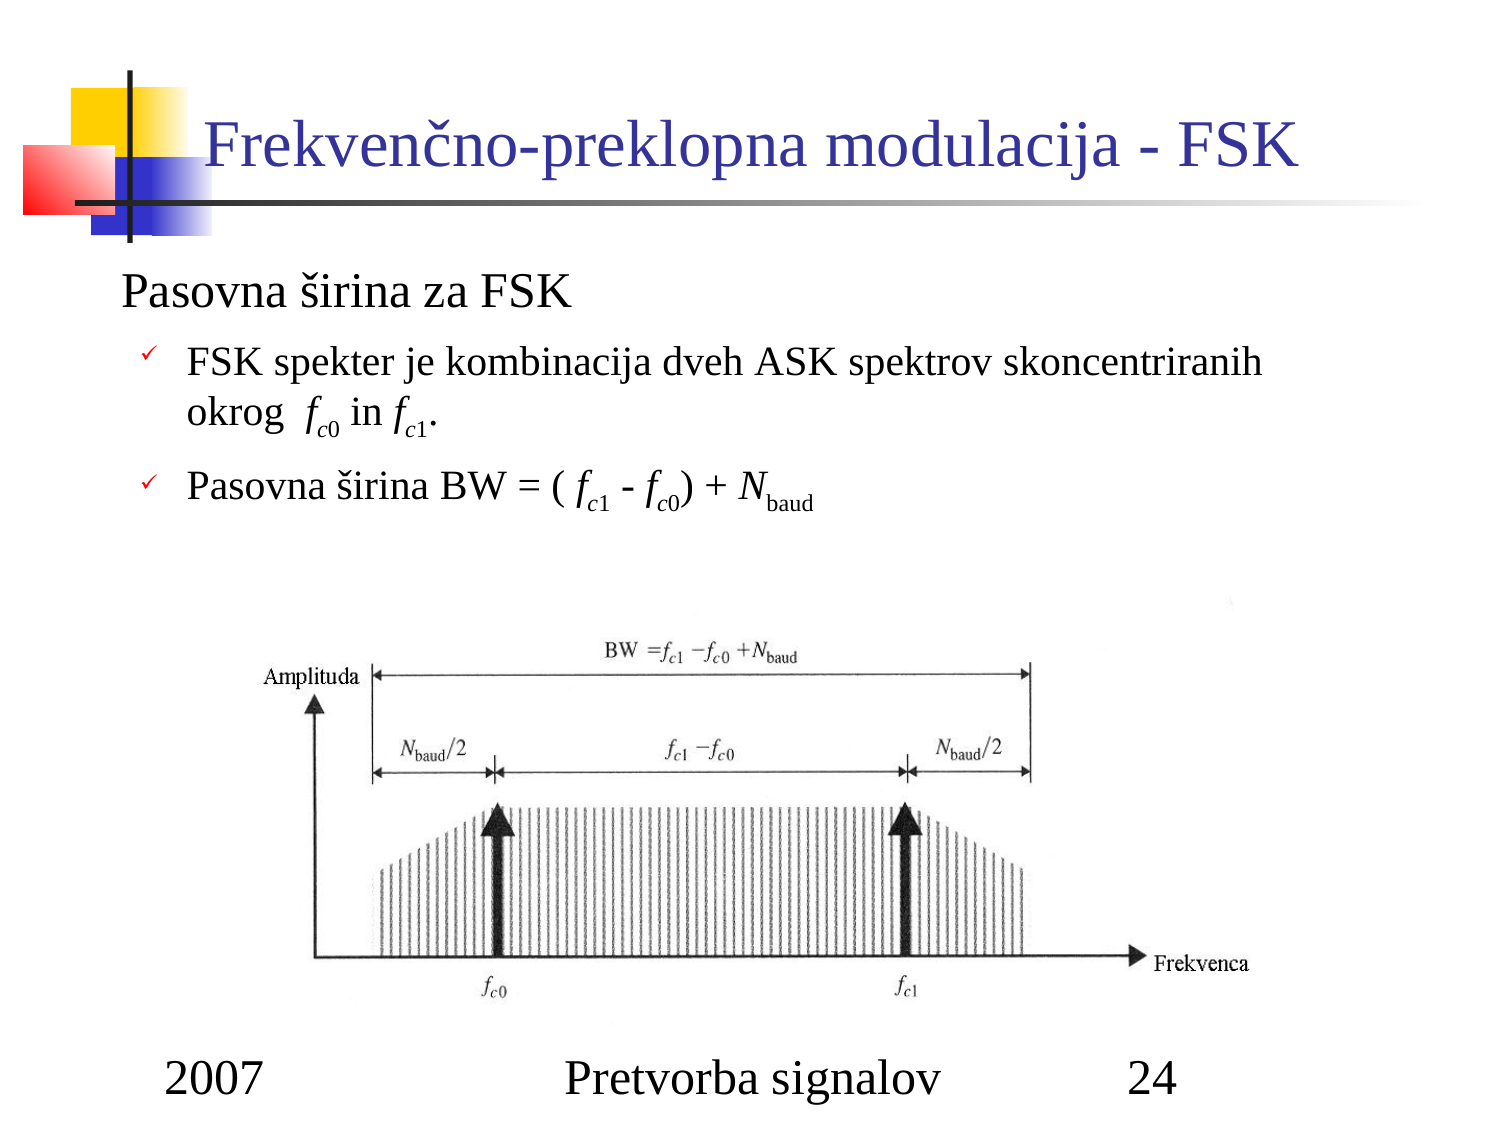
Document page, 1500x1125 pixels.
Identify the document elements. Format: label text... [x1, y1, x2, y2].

picture [249, 587, 1267, 1042]
title Frekvenčno-preklopna modulacija - FSK [188, 92, 1468, 188]
list Pasovna širina za FSK FSK spekter je kombinacija dveh ASK spektrov skoncentriranih okrog fc0 in fc1. Pasovna širina BW = ( fc1 - fc0) + Nbaud [50, 249, 1469, 551]
